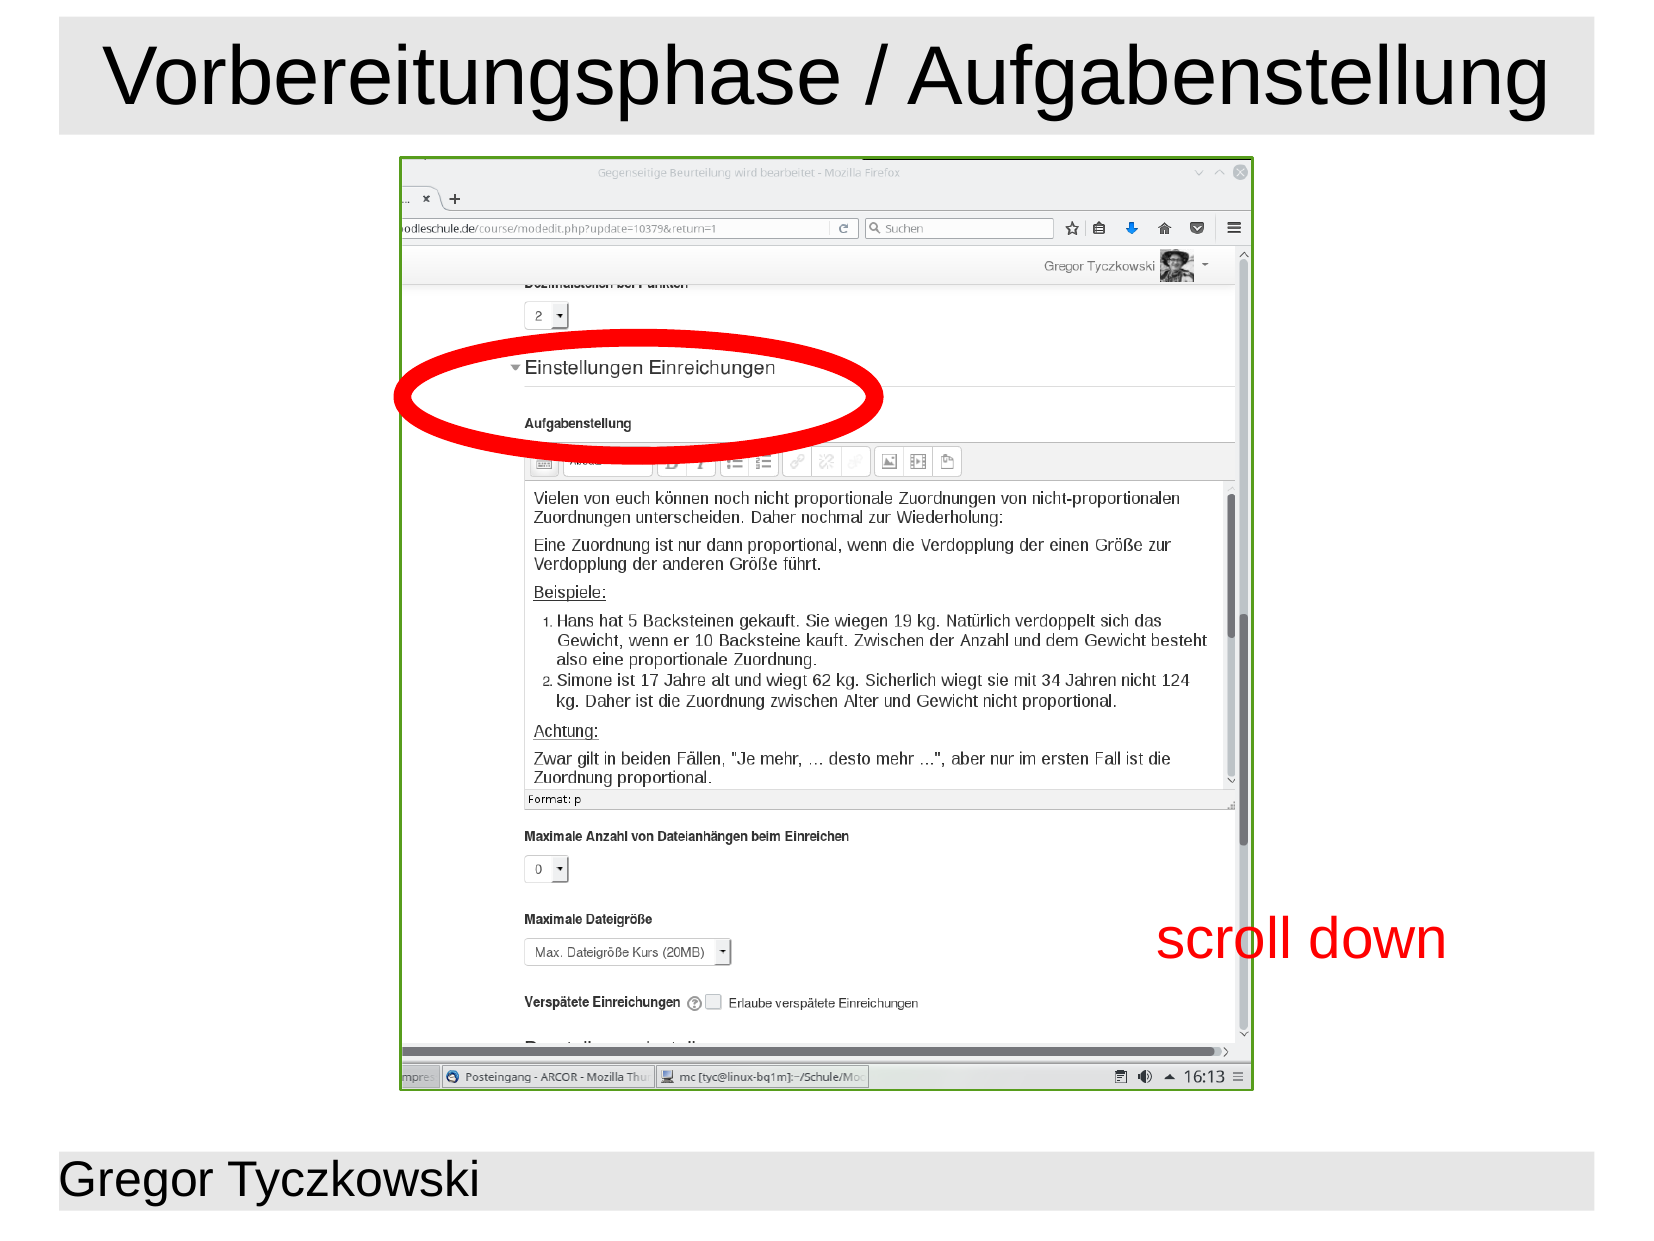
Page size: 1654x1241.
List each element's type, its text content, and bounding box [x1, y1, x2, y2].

title Vorbereitungsphase / Aufgabenstellung [59, 16, 1595, 135]
list Gregor Tyczkowski [59, 1151, 1595, 1211]
picture [402, 158, 1252, 1089]
text_box scroll down [1138, 895, 1467, 982]
text_box [402, 337, 875, 456]
